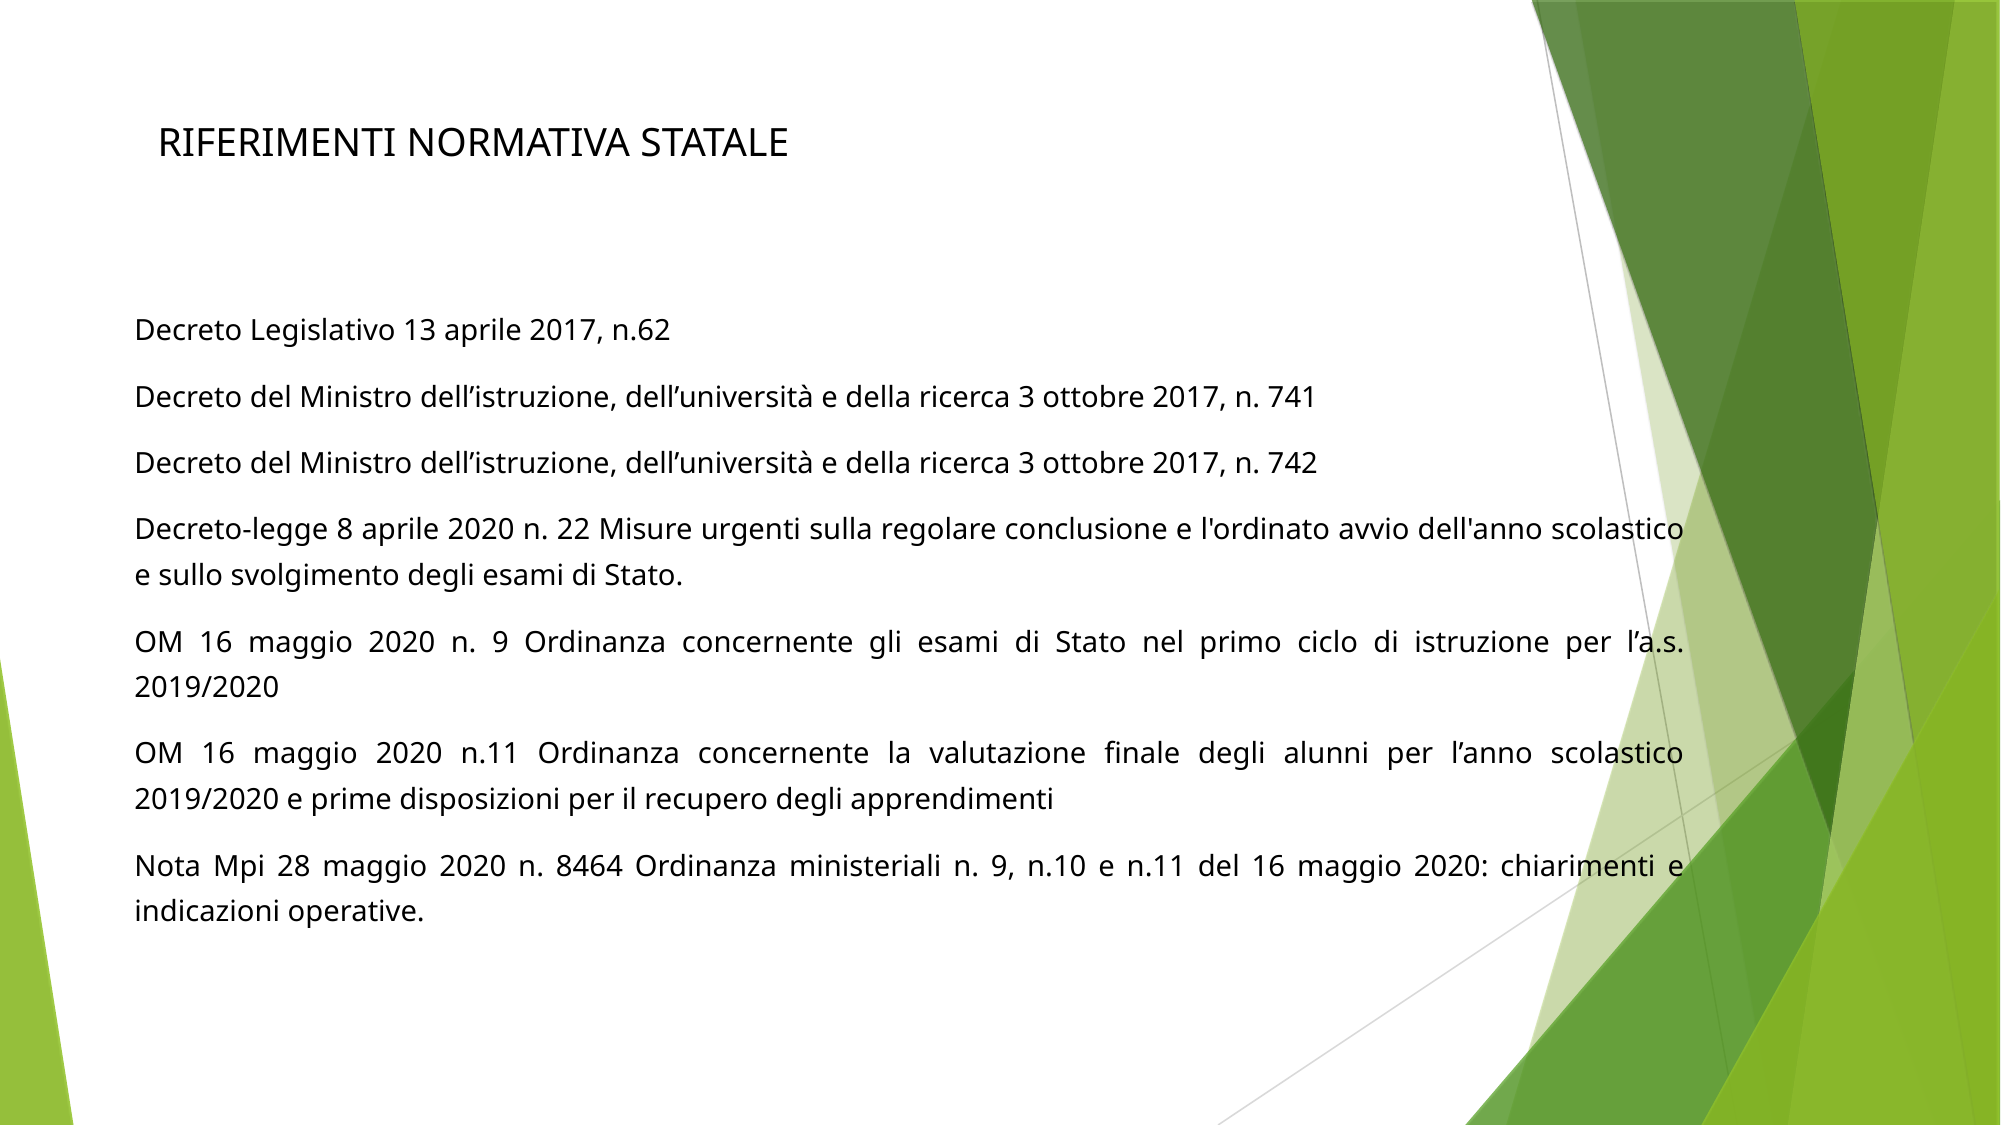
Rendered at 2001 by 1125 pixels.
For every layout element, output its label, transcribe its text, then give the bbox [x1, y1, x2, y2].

list Decreto Legislativo 13 aprile 2017, n.62 Decreto del Ministro dell’istruzione, dell’università e della ricerca 3 ottobre 2017, n. 741 Decreto del Ministro dell’istruzione, dell’università e della ricerca 3 ottobre 2017, n. 742 Decreto-legge 8 aprile 2020 n. 22 Misure urgenti sulla regolare conclusione e l'ordinato avvio dell'anno scolastico e sullo svolgimento degli esami di Stato. OM 16 maggio 2020 n. 9 Ordinanza concernente gli esami di Stato nel primo ciclo di istruzione per l’a.s. 2019/2020 OM 16 maggio 2020 n.11 Ordinanza concernente la valutazione finale degli alunni per l’anno scolastico 2019/2020 e prime disposizioni per il recupero degli apprendimenti Nota Mpi 28 maggio 2020 n. 8464 Ordinanza ministeriali n. 9, n.10 e n.11 del 16 maggio 2020: chiarimenti e indicazioni operative. [118, 212, 1701, 1055]
title RIFERIMENTI NORMATIVA STATALE [142, 99, 1522, 174]
